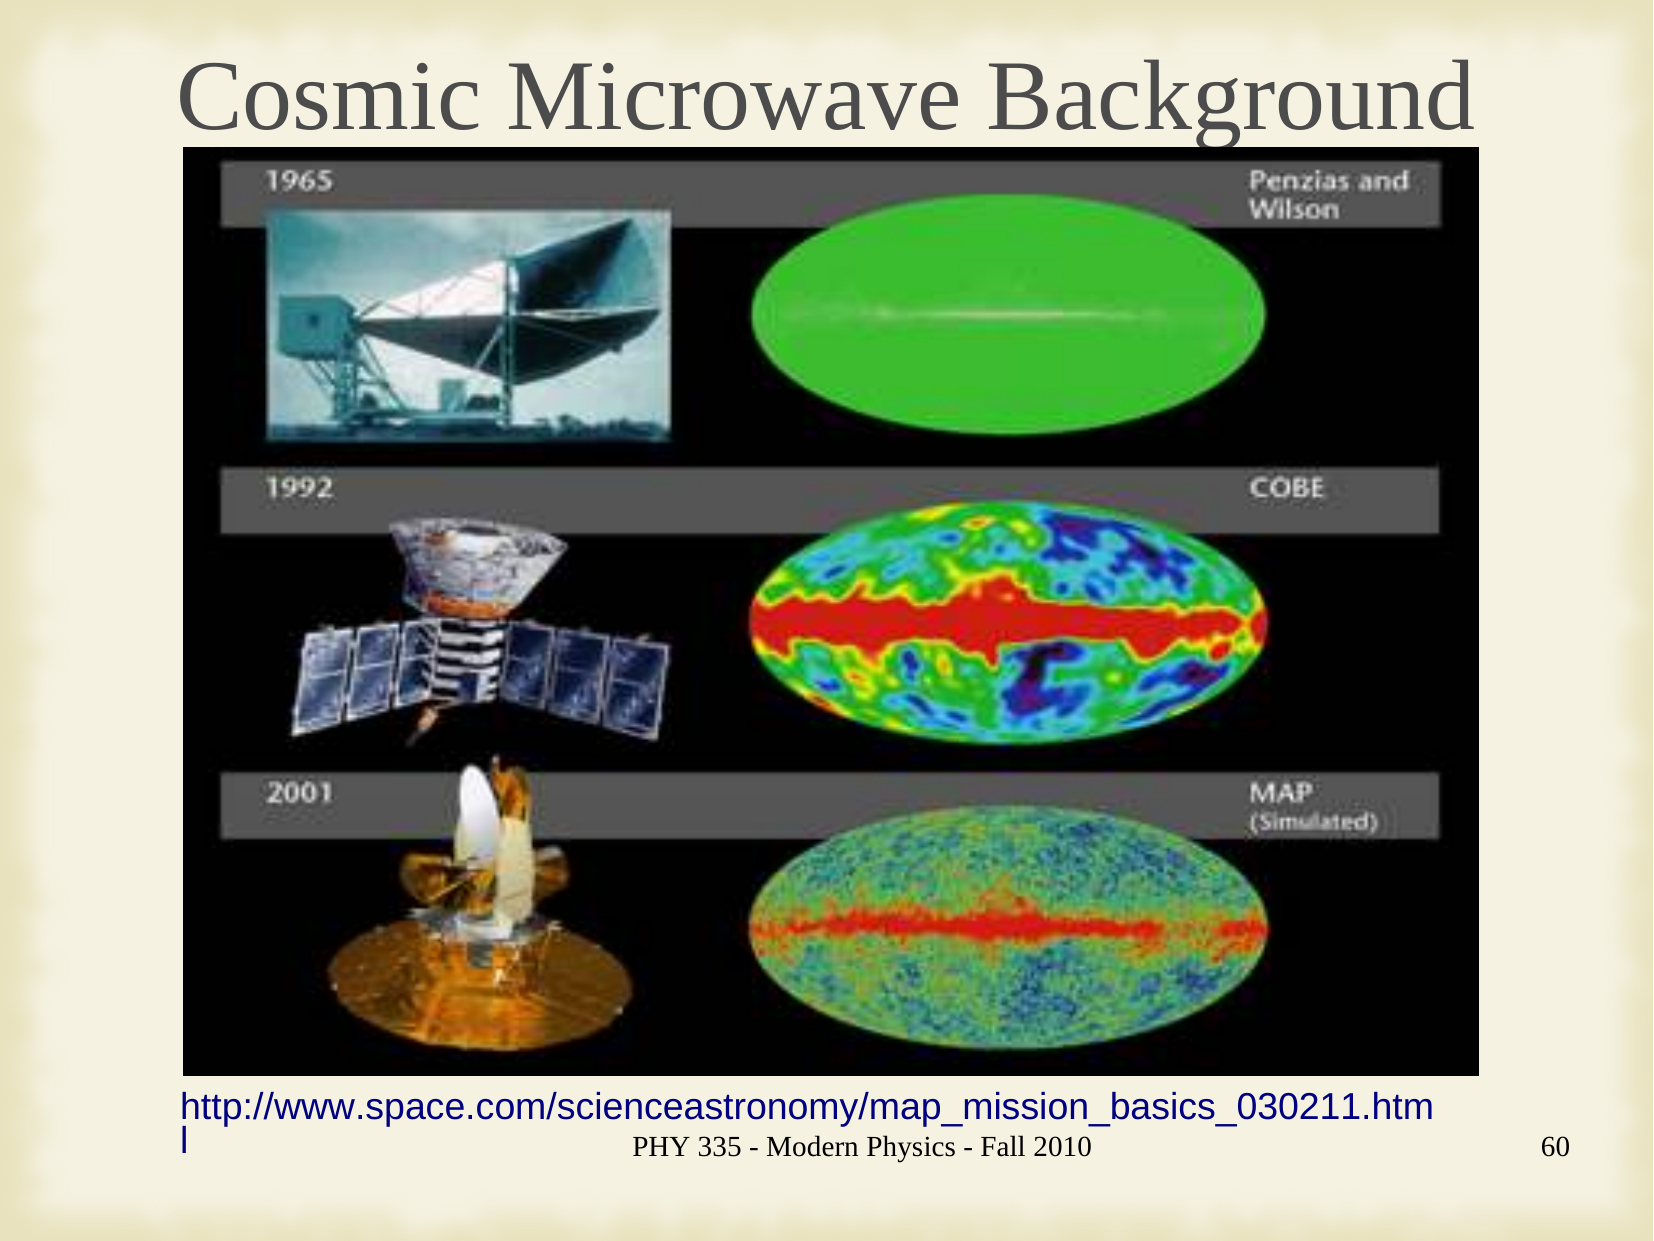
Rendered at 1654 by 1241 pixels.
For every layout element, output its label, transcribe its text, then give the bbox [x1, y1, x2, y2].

picture [0, 0, 1653, 1241]
text_box http://www.space.com/scienceastronomy/map_mission_basics_030211.html [165, 1077, 1455, 1135]
title Cosmic Microwave Background [82, 0, 1571, 193]
